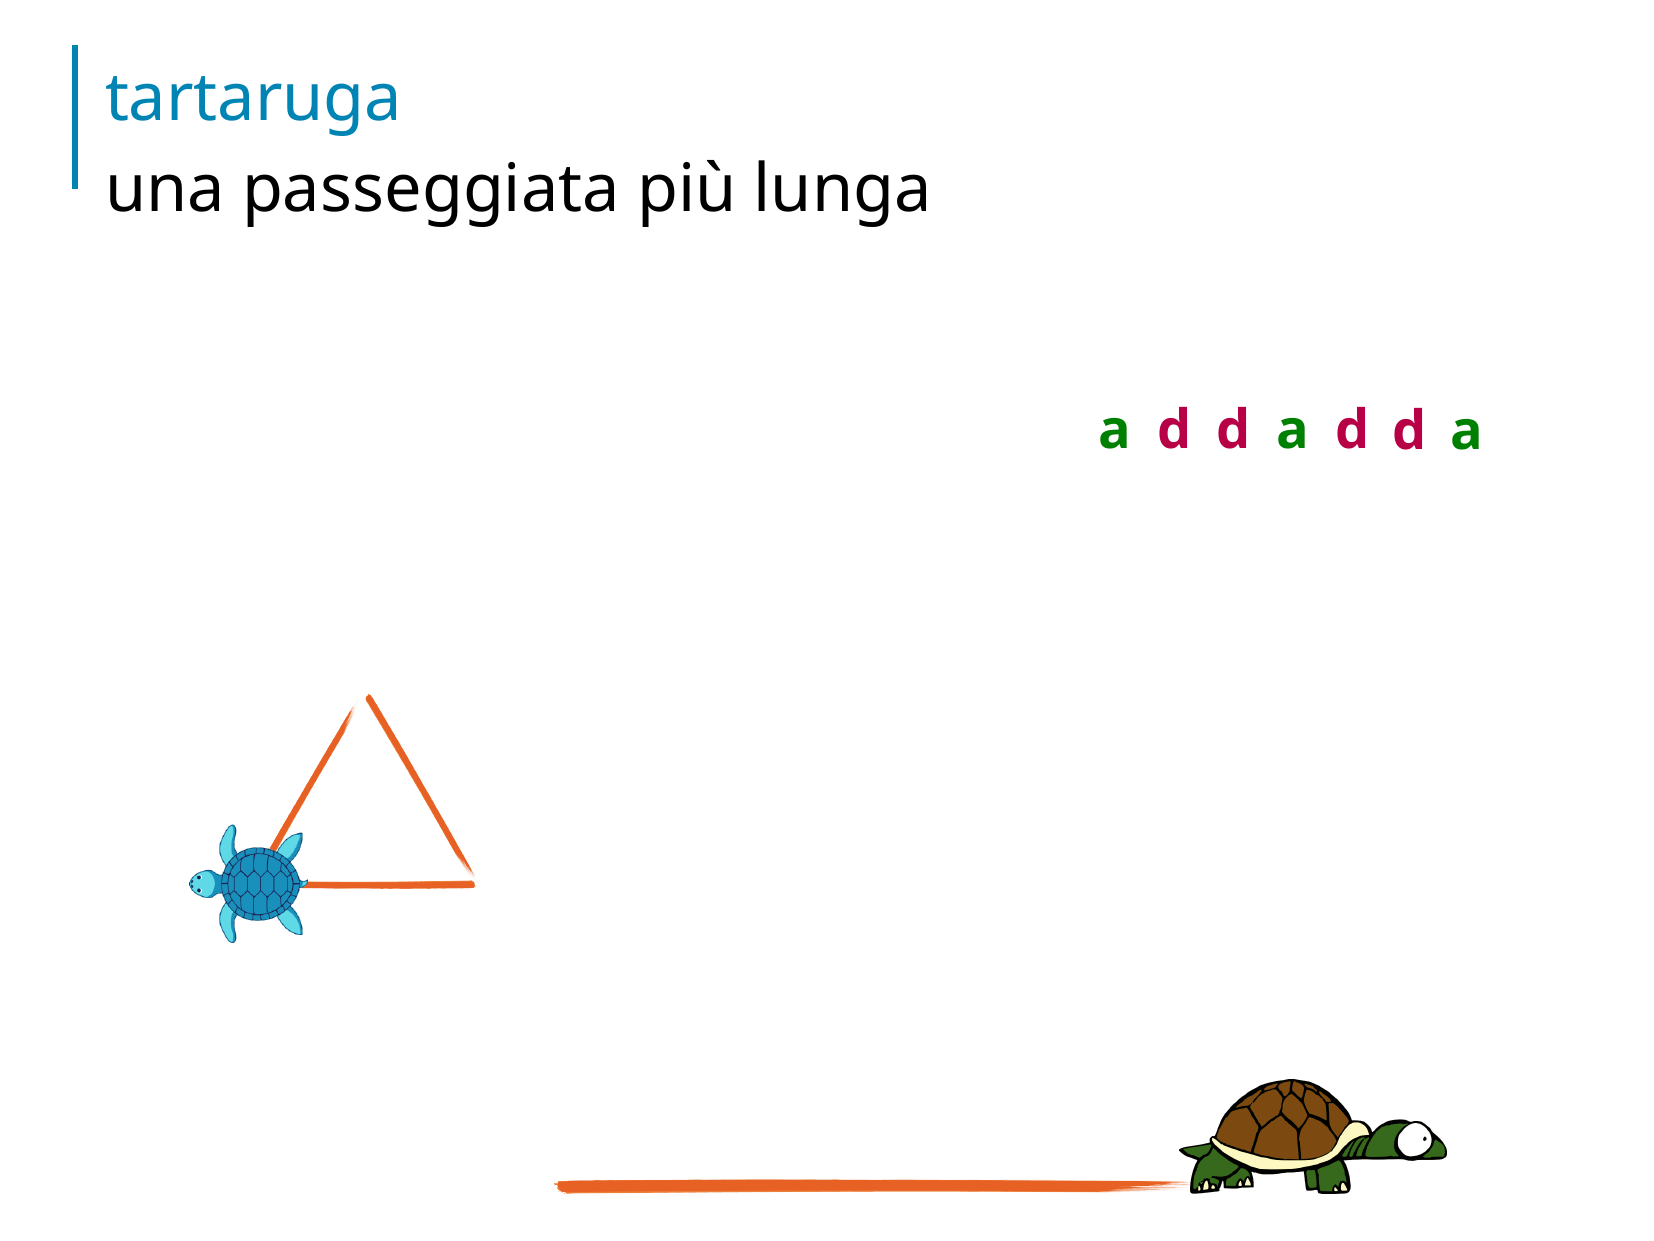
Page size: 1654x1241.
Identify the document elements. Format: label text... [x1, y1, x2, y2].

text_box d [1142, 383, 1202, 472]
text_box a [1454, 384, 1512, 473]
text_box d [1377, 384, 1454, 473]
text_box d [1320, 383, 1397, 472]
picture [189, 692, 481, 943]
picture [553, 1079, 1447, 1194]
text_box a [1083, 383, 1142, 472]
text_box a [1261, 383, 1320, 472]
text_box d [1202, 383, 1261, 472]
title tartaruga una passeggiata più lunga [105, 49, 1571, 200]
